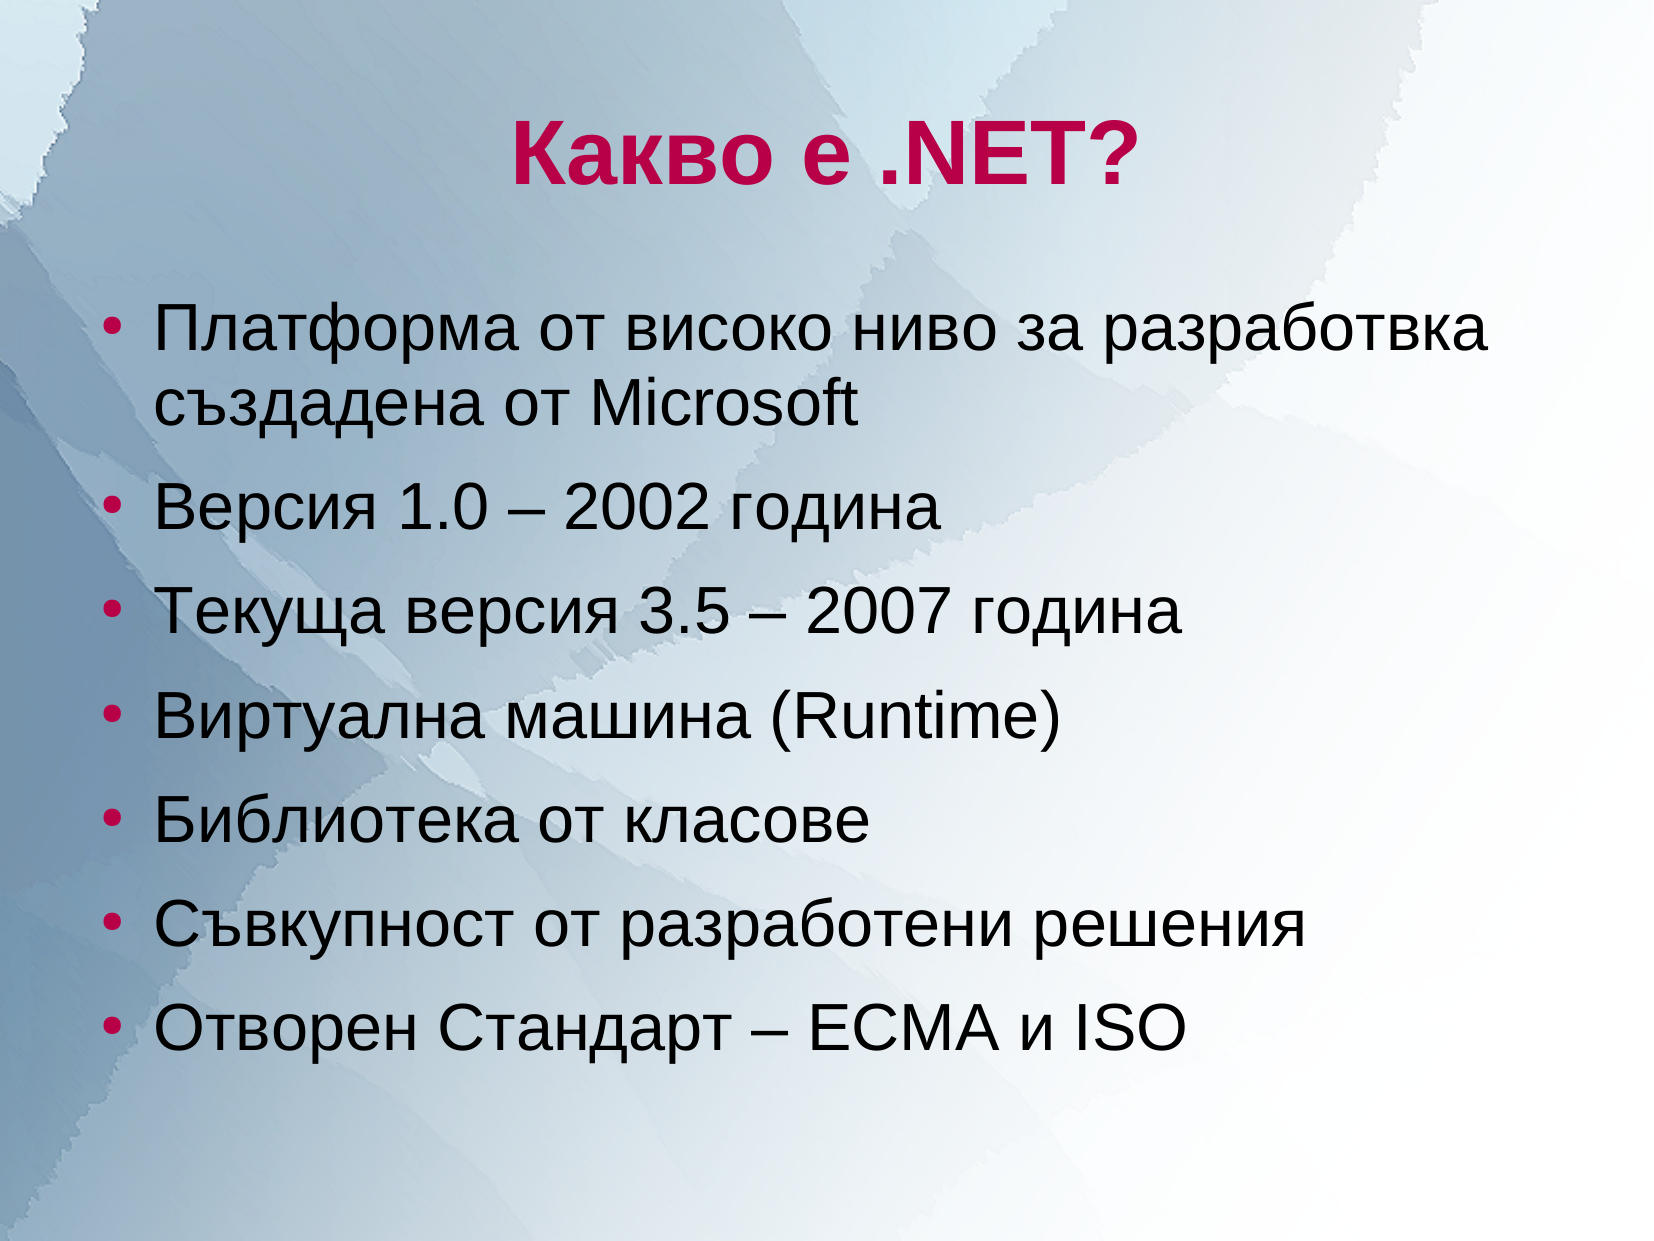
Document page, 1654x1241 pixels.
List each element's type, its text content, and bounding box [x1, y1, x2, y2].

title Какво е .NET? [82, 49, 1571, 257]
list Платформа от високо ниво за разработвка създадена от Microsoft Версия 1.0 – 2002 година Текуща версия 3.5 – 2007 година Виртуална машина (Runtime) Библиотека от класове Съвкупност от разработени решения Отворен Стандарт – ECMA и ISO [82, 290, 1571, 1170]
picture [0, 0, 1654, 1241]
